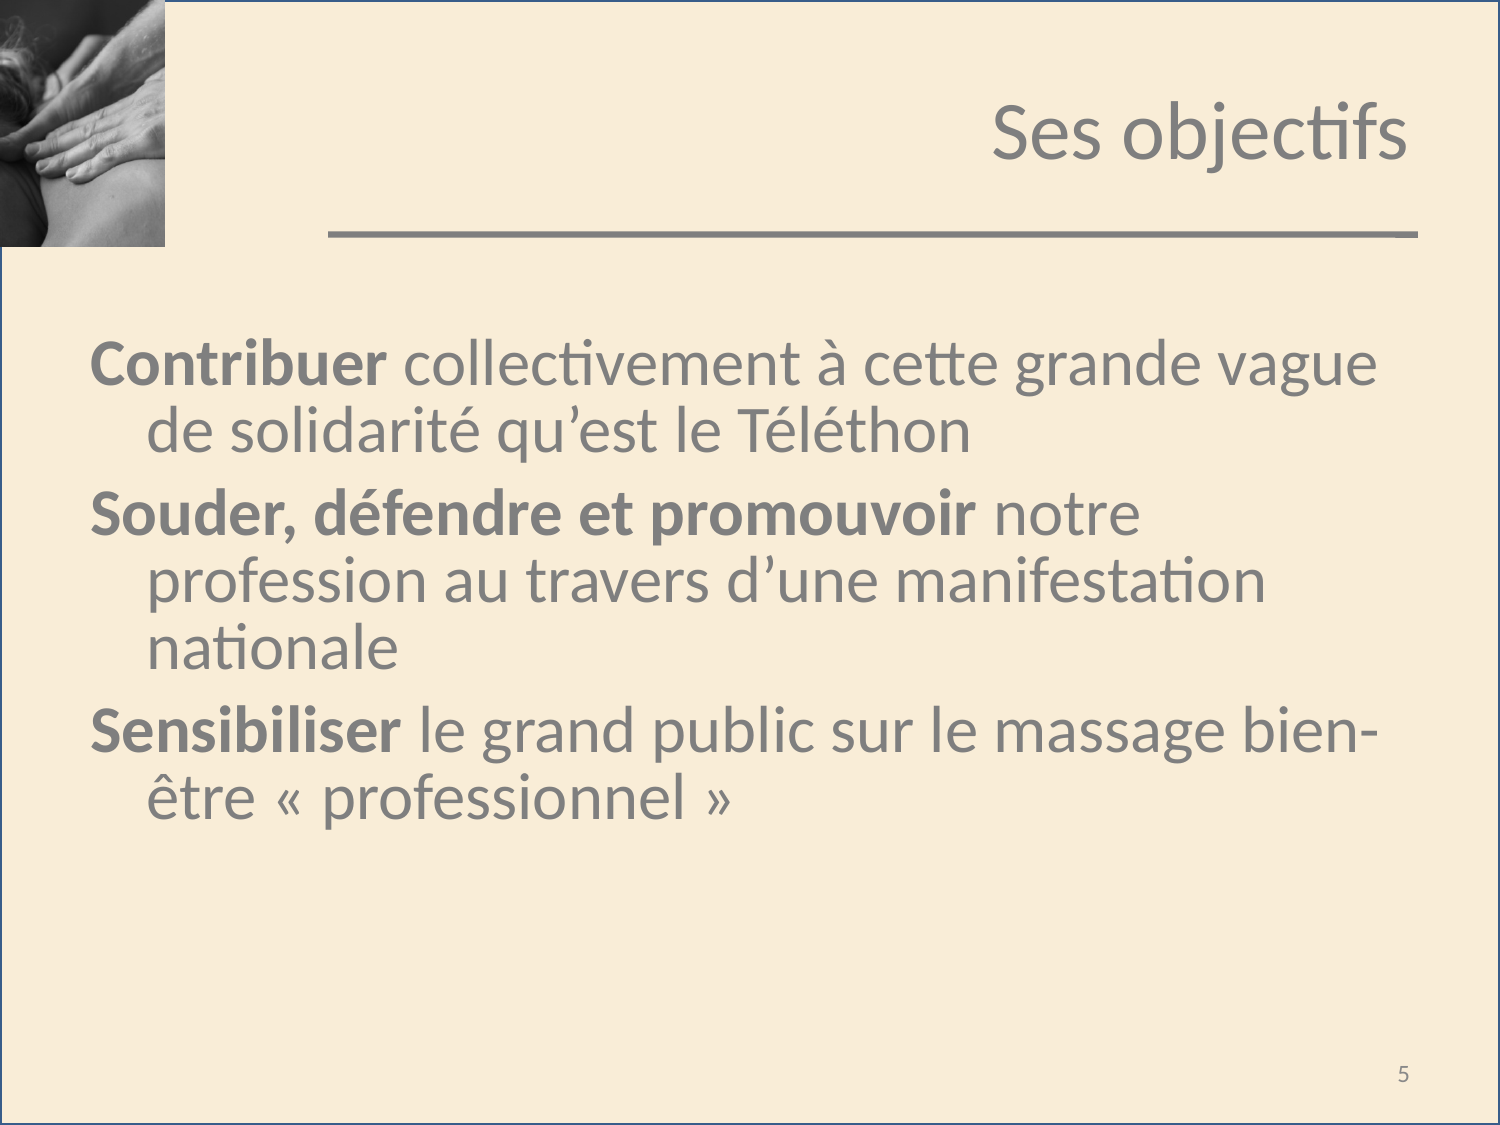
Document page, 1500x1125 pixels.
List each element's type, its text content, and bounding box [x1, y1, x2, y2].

list Contribuer collectivement à cette grande vague de solidarité qu’est le Téléthon Souder, défendre et promouvoir notre profession au travers d’une manifestation nationale Sensibiliser le grand public sur le massage bien-être « professionnel » [75, 328, 1426, 1094]
text_box <numéro> [1074, 1042, 1426, 1103]
title Ses objectifs [199, 45, 1425, 233]
picture [0, 0, 165, 247]
